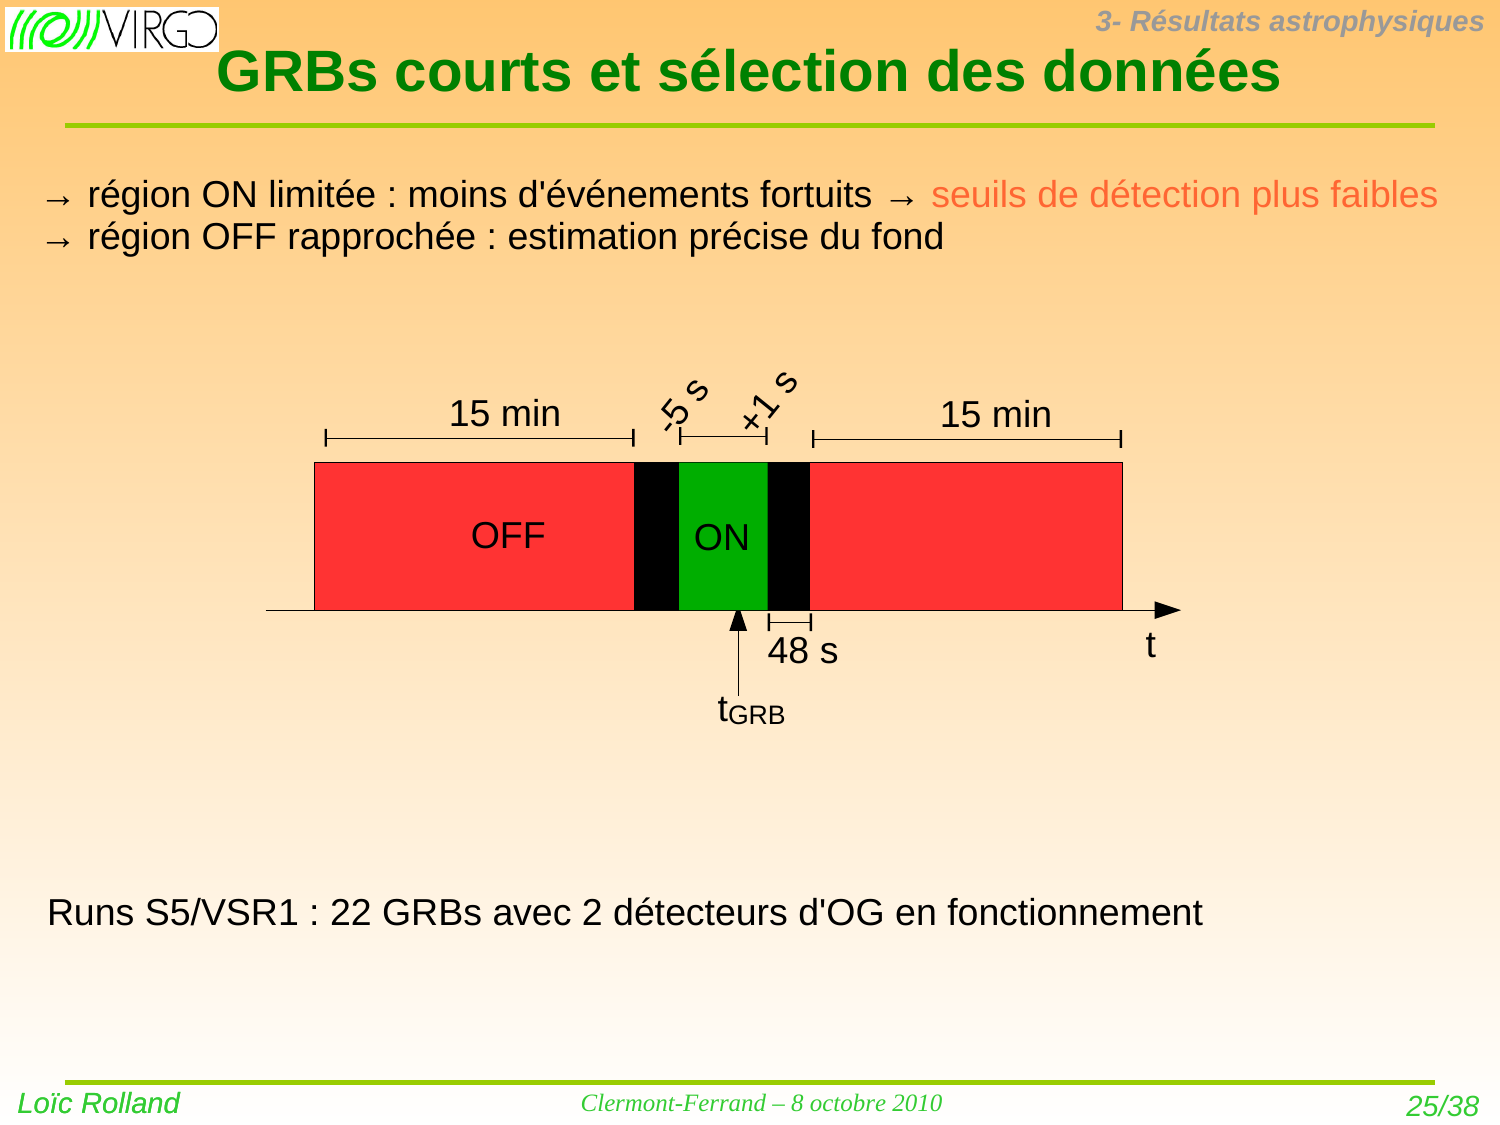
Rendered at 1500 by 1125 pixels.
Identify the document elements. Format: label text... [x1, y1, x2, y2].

text_box OFF [456, 506, 562, 564]
text_box [314, 462, 1123, 611]
text_box 15 min [925, 385, 1068, 445]
text_box Runs S5/VSR1 : 22 GRBs avec 2 détecteurs d'OG en fonctionnement [32, 884, 1219, 941]
text_box t [1130, 616, 1172, 673]
text_box ON [679, 508, 766, 566]
title GRBs courts et sélection des données [75, 7, 1426, 135]
text_box 15 min [434, 385, 577, 445]
text_box +1 s [706, 344, 823, 469]
text_box -5 s [624, 351, 735, 469]
text_box 48 s [752, 622, 854, 682]
text_box 3- Résultats astrophysiques [1048, 0, 1500, 46]
text_box tGRB [702, 672, 801, 753]
picture [5, 7, 75, 52]
text_box → région ON limitée : moins d'événements fortuits → seuils de détection plus faibles → région OFF rapprochée : estimation précise du fond [24, 165, 1454, 728]
